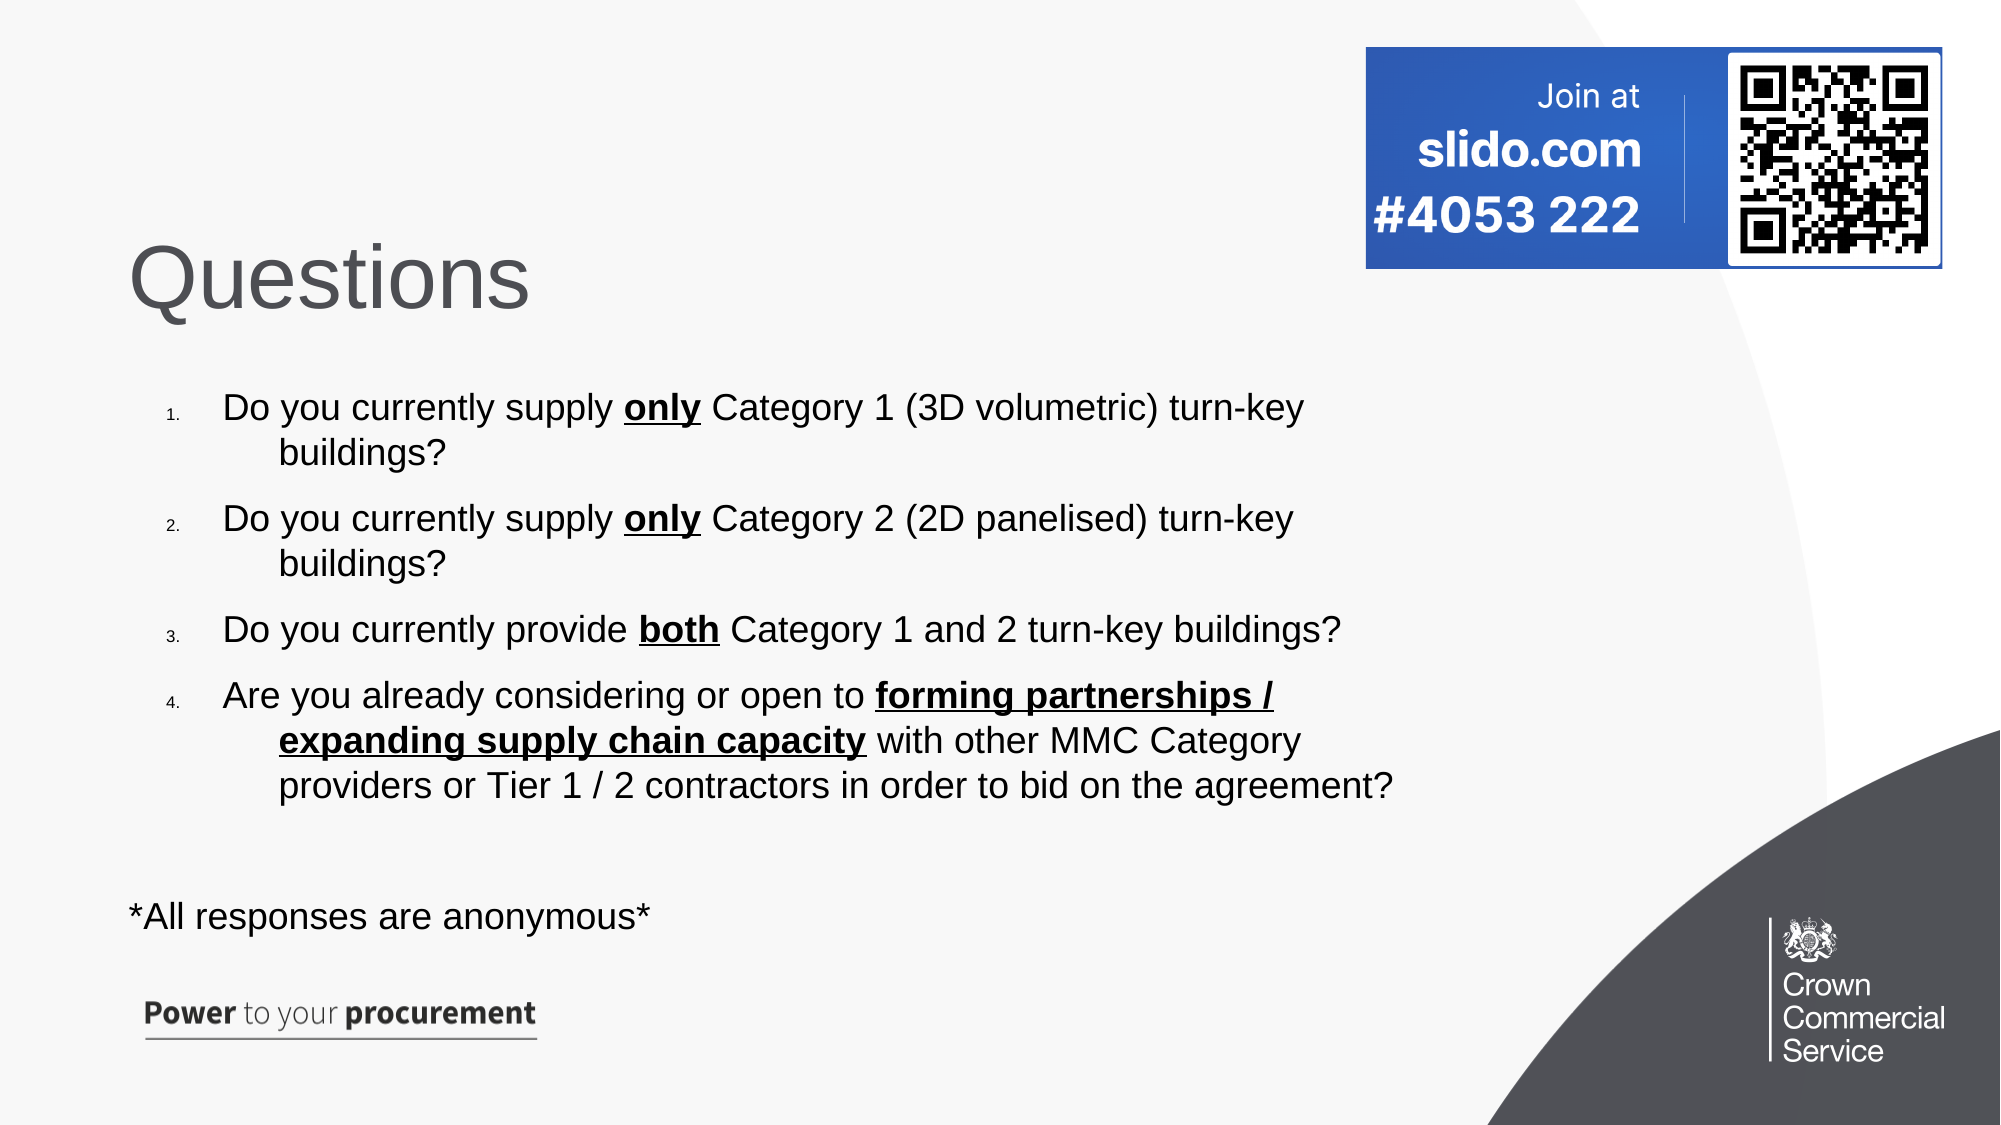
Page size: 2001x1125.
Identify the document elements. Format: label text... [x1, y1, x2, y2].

picture [1365, 47, 1943, 269]
subtitle Do you currently supply only Category 1 (3D volumetric) turn-key buildings? Do you currently supply only Category 2 (2D panelised) turn-key buildings? Do you currently provide both Category 1 and 2 turn-key buildings? Are you already considering or open to forming partnerships / expanding supply chain capacity with other MMC Category providers or Tier 1 / 2 contractors in order to bid on the agreement? *All responses are anonymous* [128, 383, 1465, 1063]
title Questions [128, 219, 1922, 358]
